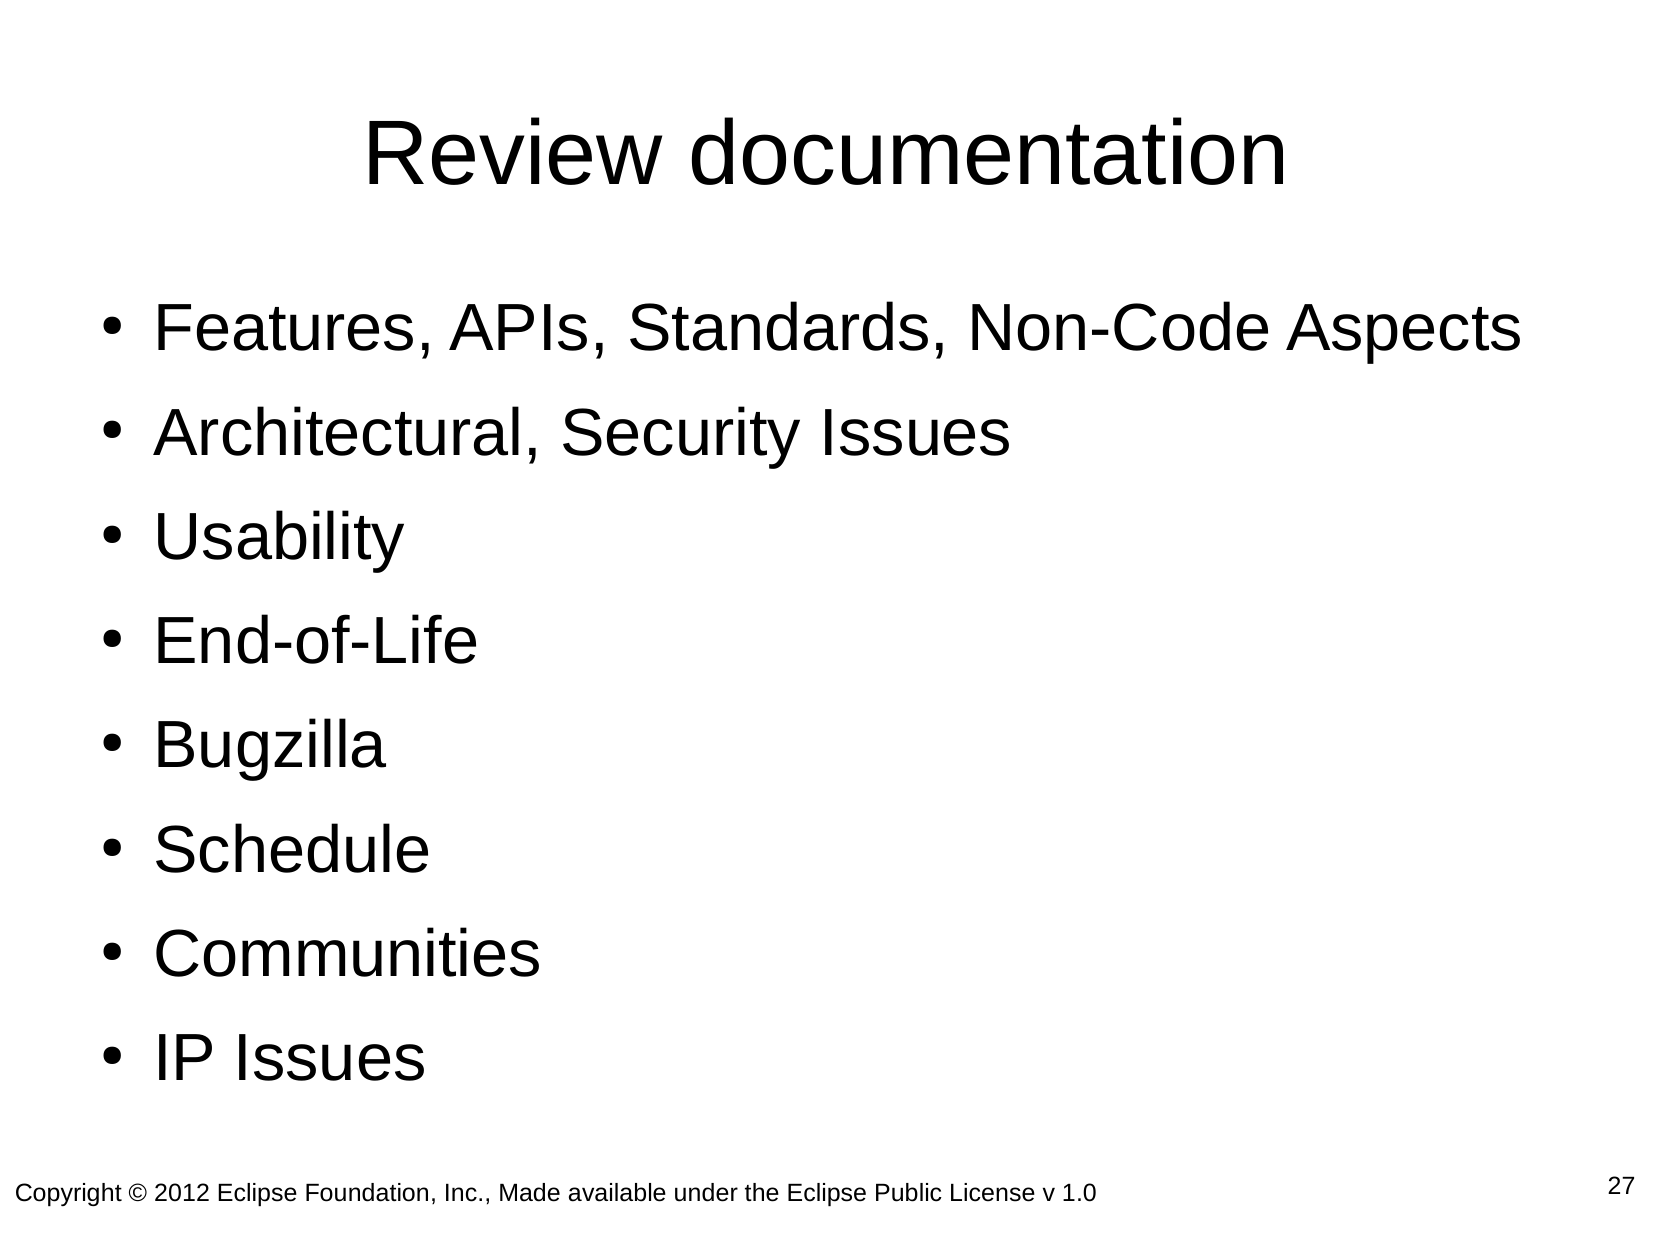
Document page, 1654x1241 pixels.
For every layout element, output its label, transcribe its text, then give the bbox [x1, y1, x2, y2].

list Features, APIs, Standards, Non-Code Aspects Architectural, Security Issues Usability End-of-Life Bugzilla Schedule Communities IP Issues [82, 290, 1571, 1109]
title Review documentation [82, 49, 1571, 257]
